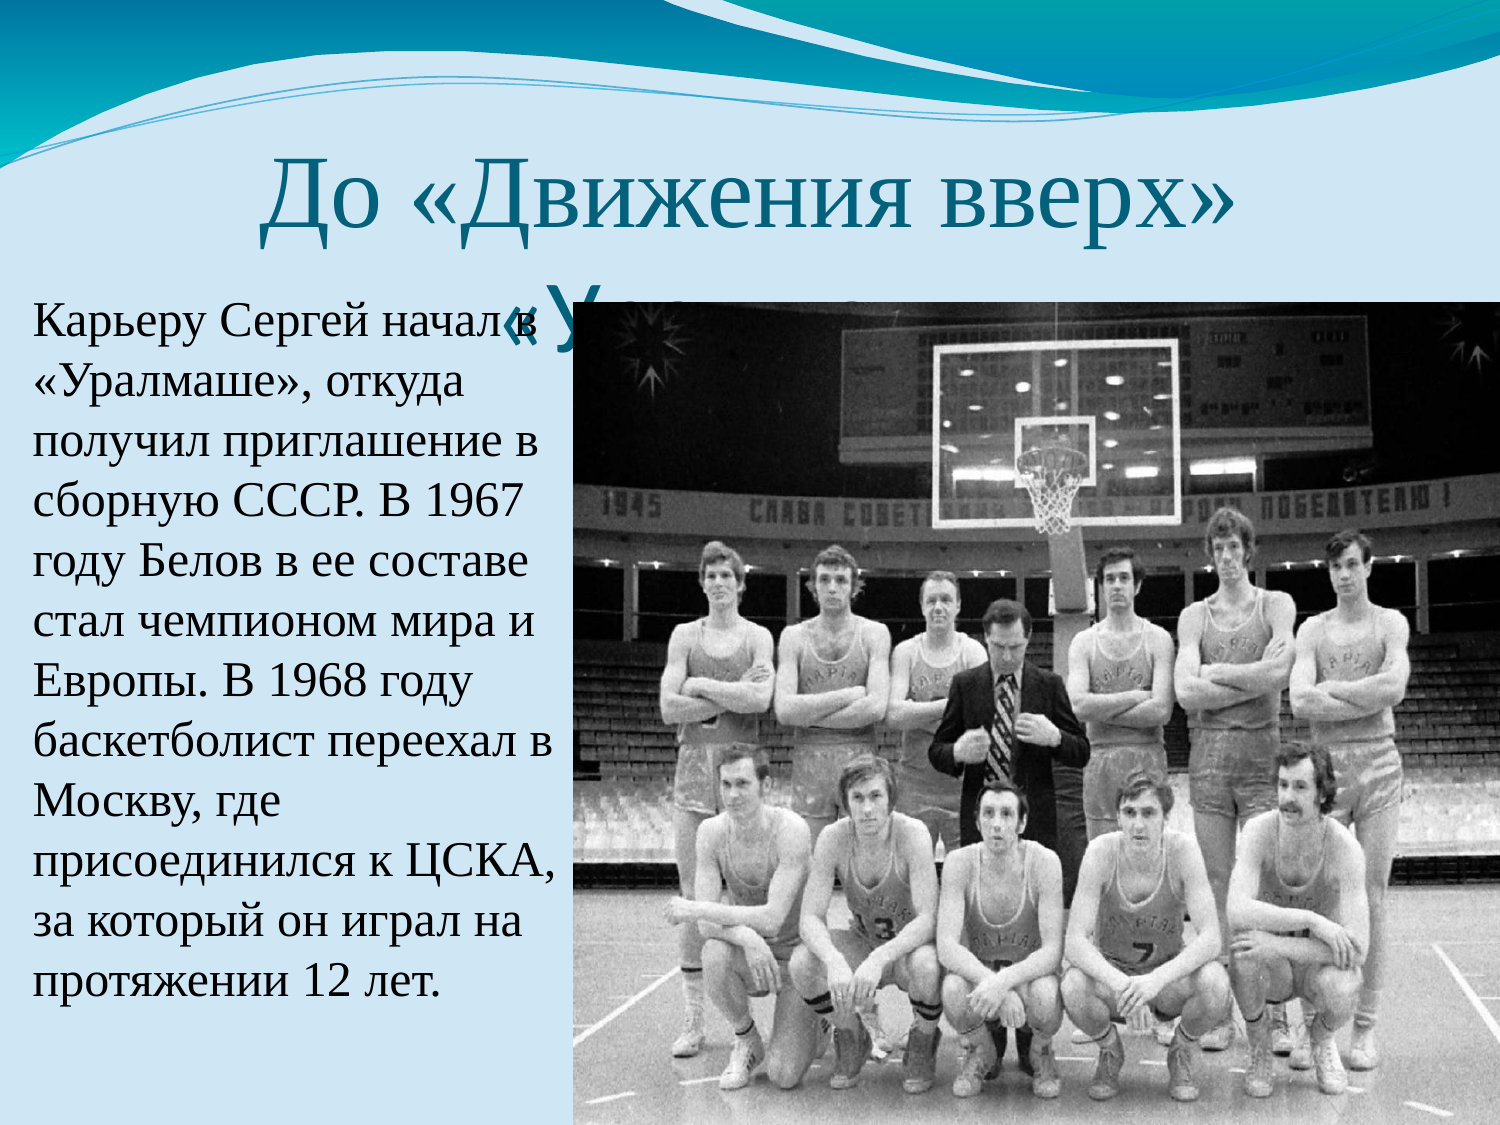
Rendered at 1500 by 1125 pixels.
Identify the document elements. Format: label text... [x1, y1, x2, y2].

text_box Карьеру Сергей начал в «Уралмаше», откуда получил приглашение в сборную СССР. В 1967 году Белов в ее составе стал чемпионом мира и Европы. В 1968 году баскетболист переехал в Москву, где присоединился к ЦСКА, за который он играл на протяжении 12 лет. [17, 279, 573, 1015]
picture [573, 302, 1500, 1125]
title До «Движения вверх» «Уралмаш» [75, 115, 1425, 302]
